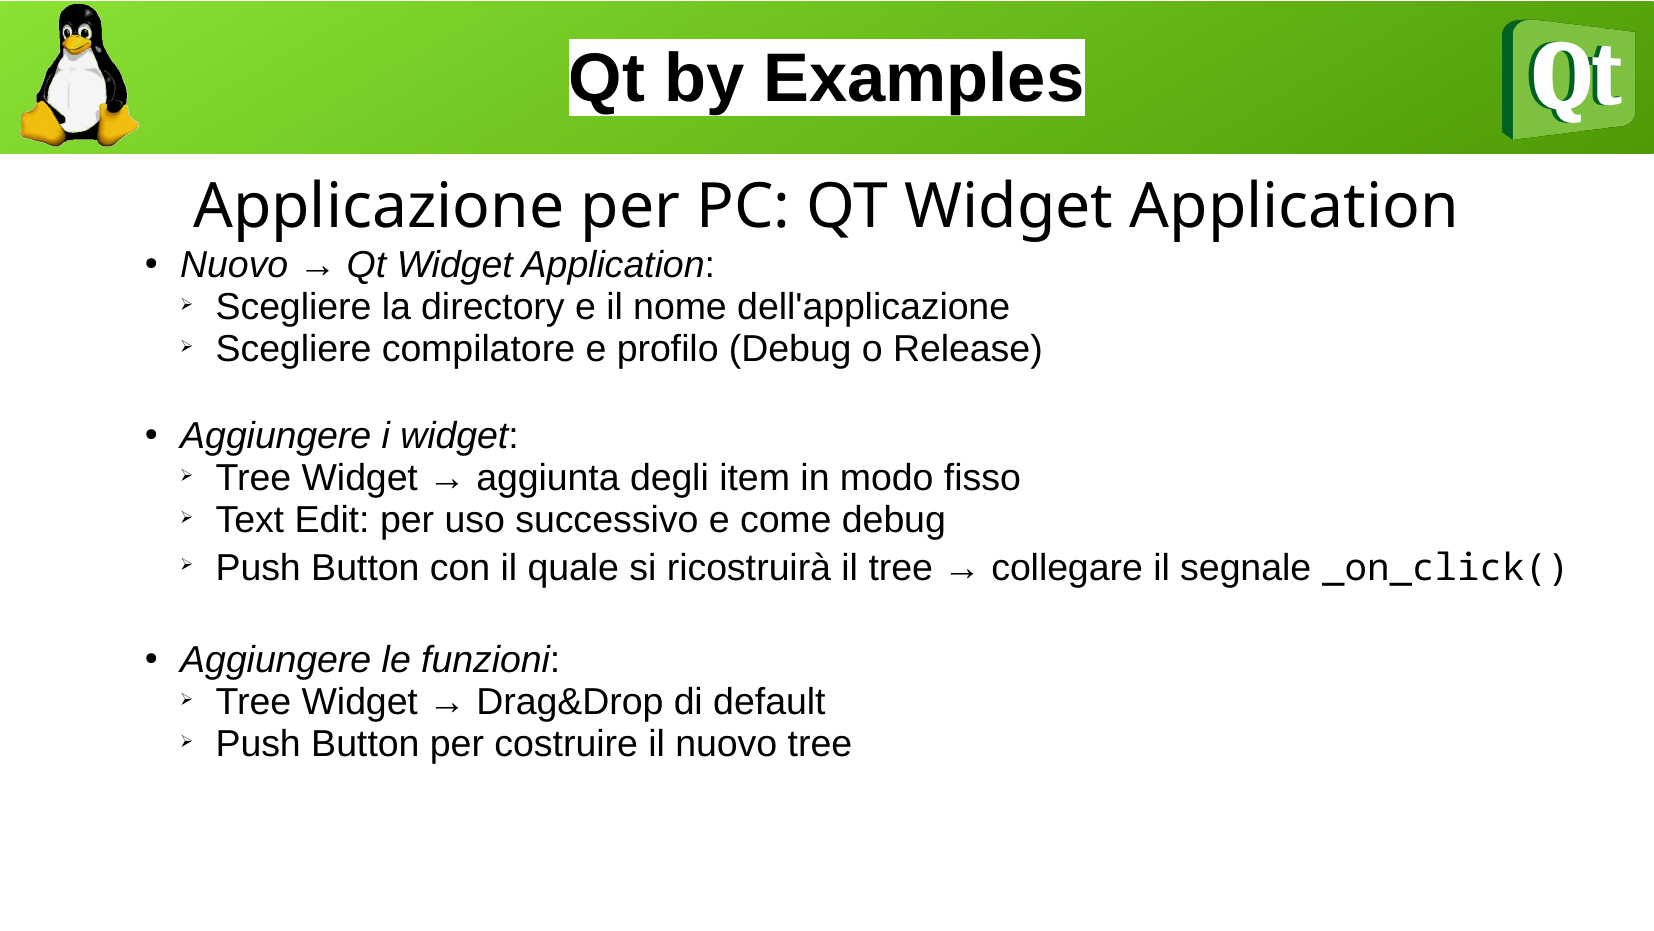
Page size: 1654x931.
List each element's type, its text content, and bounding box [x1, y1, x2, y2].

text_box Applicazione per PC: QT Widget Application [0, 153, 1654, 232]
text_box Aggiungere le funzioni: Tree Widget → Drag&Drop di default Push Button per costruire il nuovo tree [129, 631, 1654, 773]
text_box Aggiungere i widget: Tree Widget → aggiunta degli item in modo fisso Text Edit: per uso successivo e come debug Push Button con il quale si ricostruirà il tree → collegare il segnale _on_click() [129, 407, 1654, 594]
text_box Nuovo → Qt Widget Application: Scegliere la directory e il nome dell'applicazione Scegliere compilatore e profilo (Debug o Release) [129, 236, 1654, 378]
title Qt by Examples [162, 1, 1654, 153]
picture [1496, 15, 1639, 142]
picture [0, 0, 162, 153]
